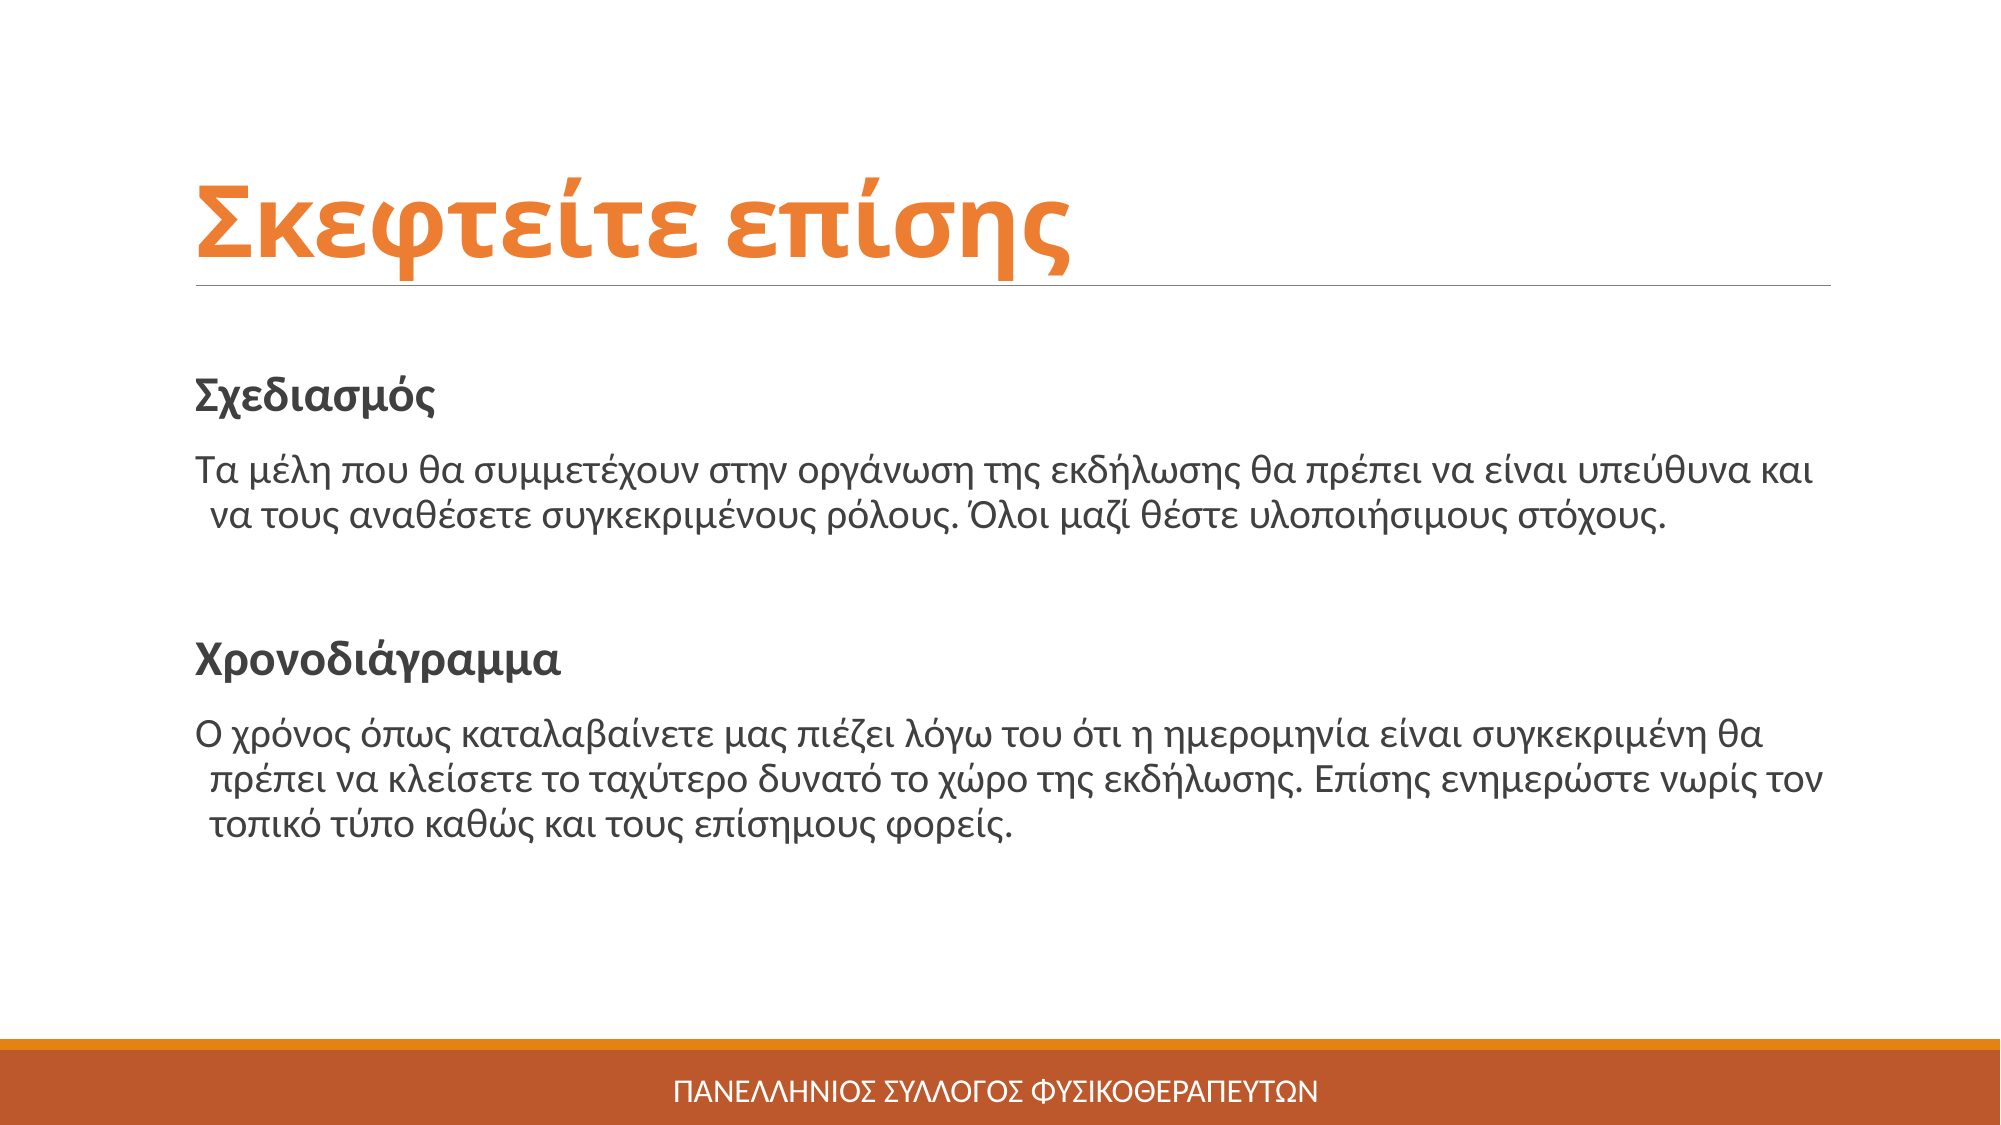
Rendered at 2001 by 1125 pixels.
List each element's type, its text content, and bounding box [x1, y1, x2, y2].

title Σκεφτείτε επίσης [180, 47, 1831, 286]
text_box ΠΑΝΕΛΛΗΝΙΟΣ ΣΥΛΛΟΓΟΣ ΦΥΣΙΚΟΘΕΡΑΠΕΥΤΩΝ [604, 1059, 1396, 1120]
list Σχεδιασμός Τα μέλη που θα συμμετέχουν στην οργάνωση της εκδήλωσης θα πρέπει να είναι υπεύθυνα και να τους αναθέσετε συγκεκριμένους ρόλους. Όλοι μαζί θέστε υλοποιήσιμους στόχους. Χρονοδιάγραμμα Ο χρόνος όπως καταλαβαίνετε μας πιέζει λόγω του ότι η ημερομηνία είναι συγκεκριμένη θα πρέπει να κλείσετε το ταχύτερο δυνατό το χώρο της εκδήλωσης. Επίσης ενημερώστε νωρίς τον τοπικό τύπο καθώς και τους επίσημους φορείς. [180, 361, 1831, 963]
